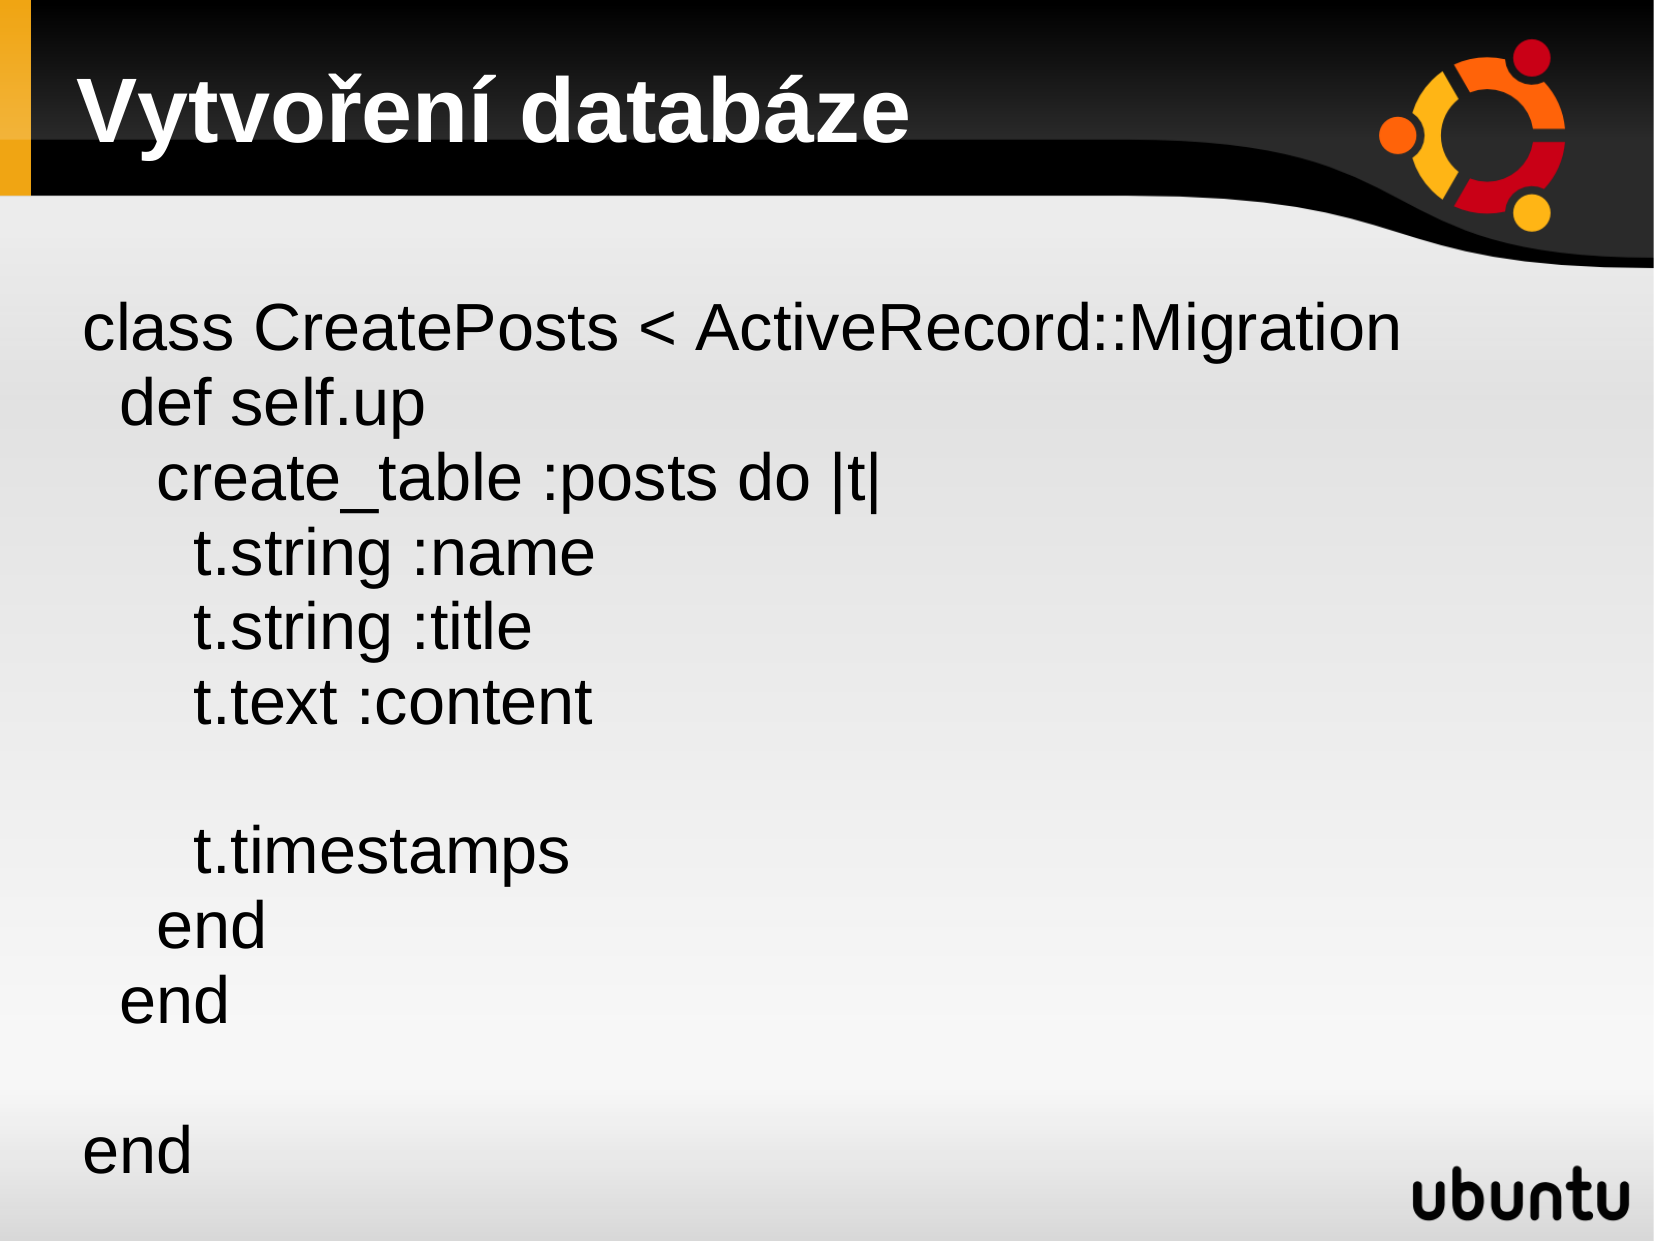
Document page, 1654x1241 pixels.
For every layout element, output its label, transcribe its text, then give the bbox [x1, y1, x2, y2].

picture [0, 0, 1654, 1241]
title Vytvoření databáze [76, 14, 1565, 207]
list class CreatePosts < ActiveRecord::Migration def self.up create_table :posts do |t| t.string :name t.string :title t.text :content t.timestamps end end end [82, 290, 1571, 1188]
